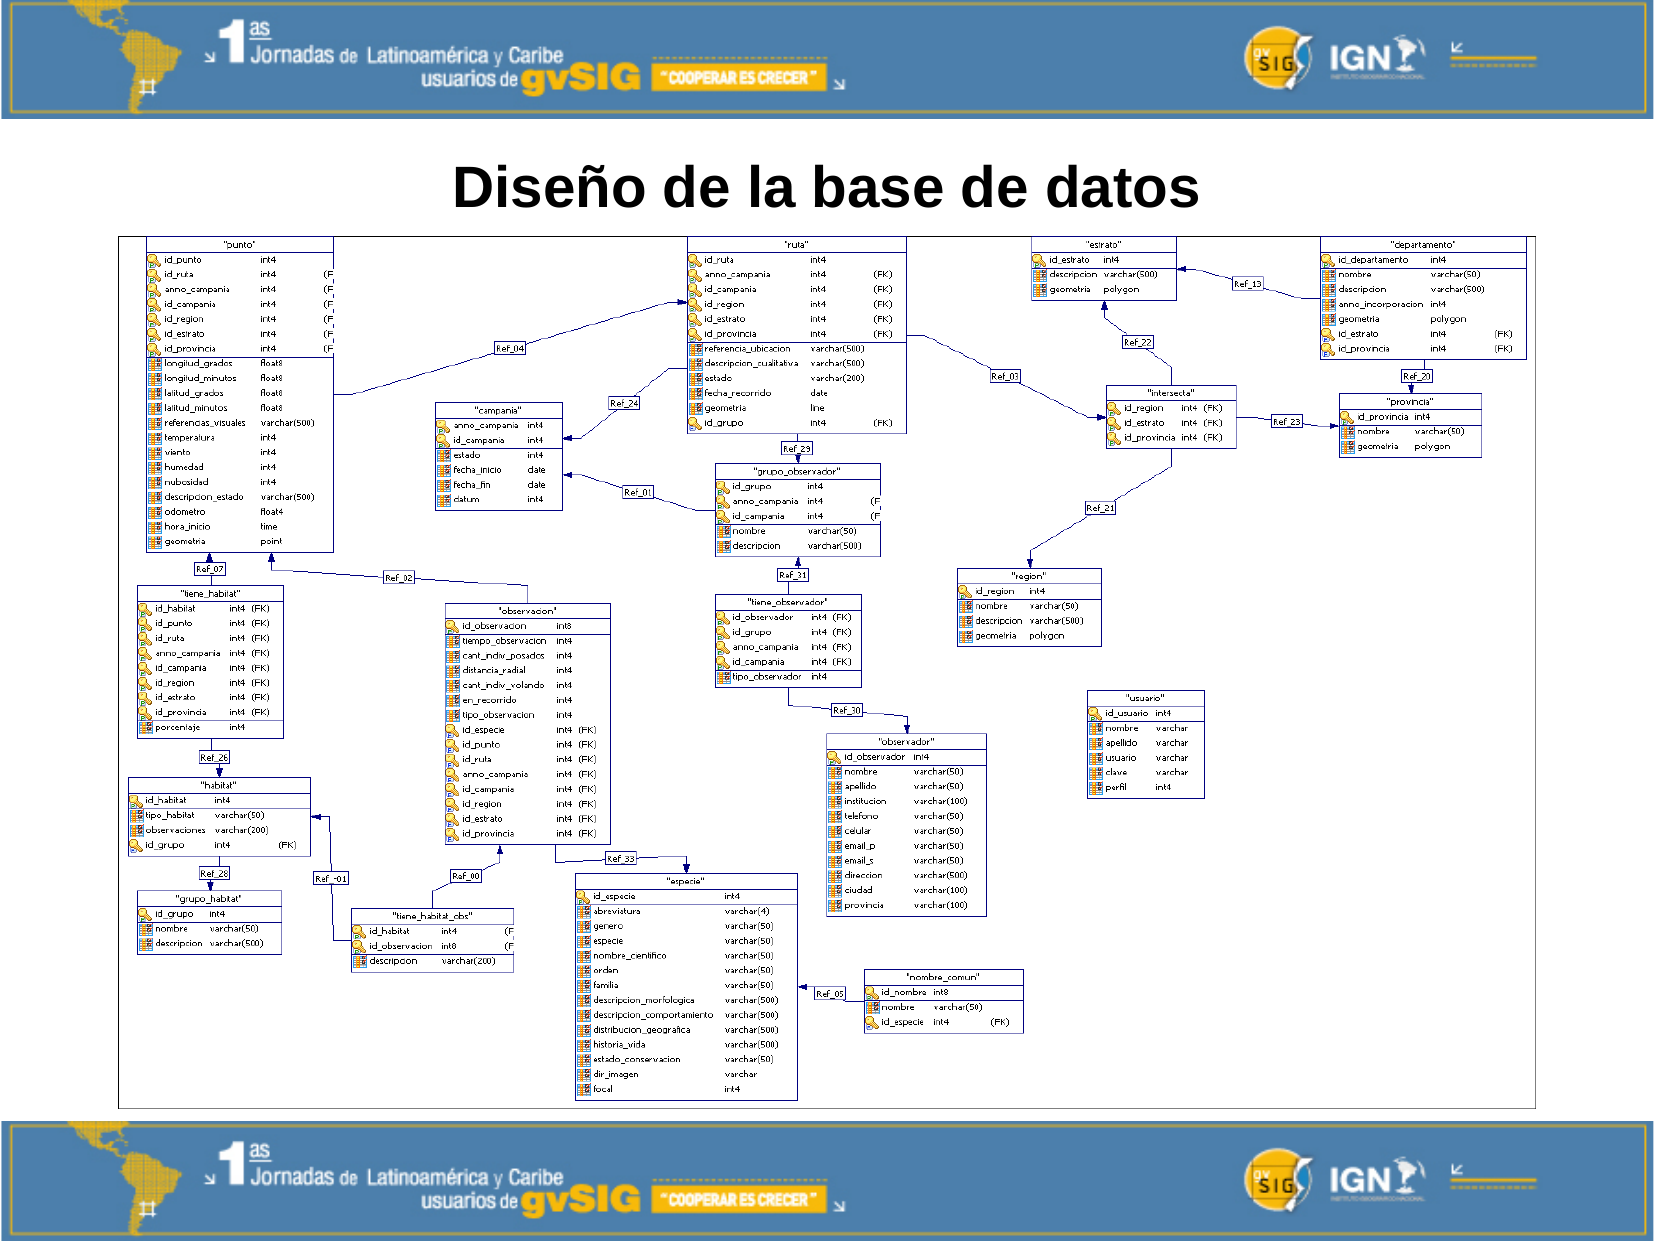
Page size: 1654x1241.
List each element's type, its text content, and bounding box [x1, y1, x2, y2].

picture [118, 236, 1536, 1109]
picture [0, 1121, 1654, 1241]
picture [0, 0, 1654, 119]
title Diseño de la base de datos [82, 147, 1571, 228]
